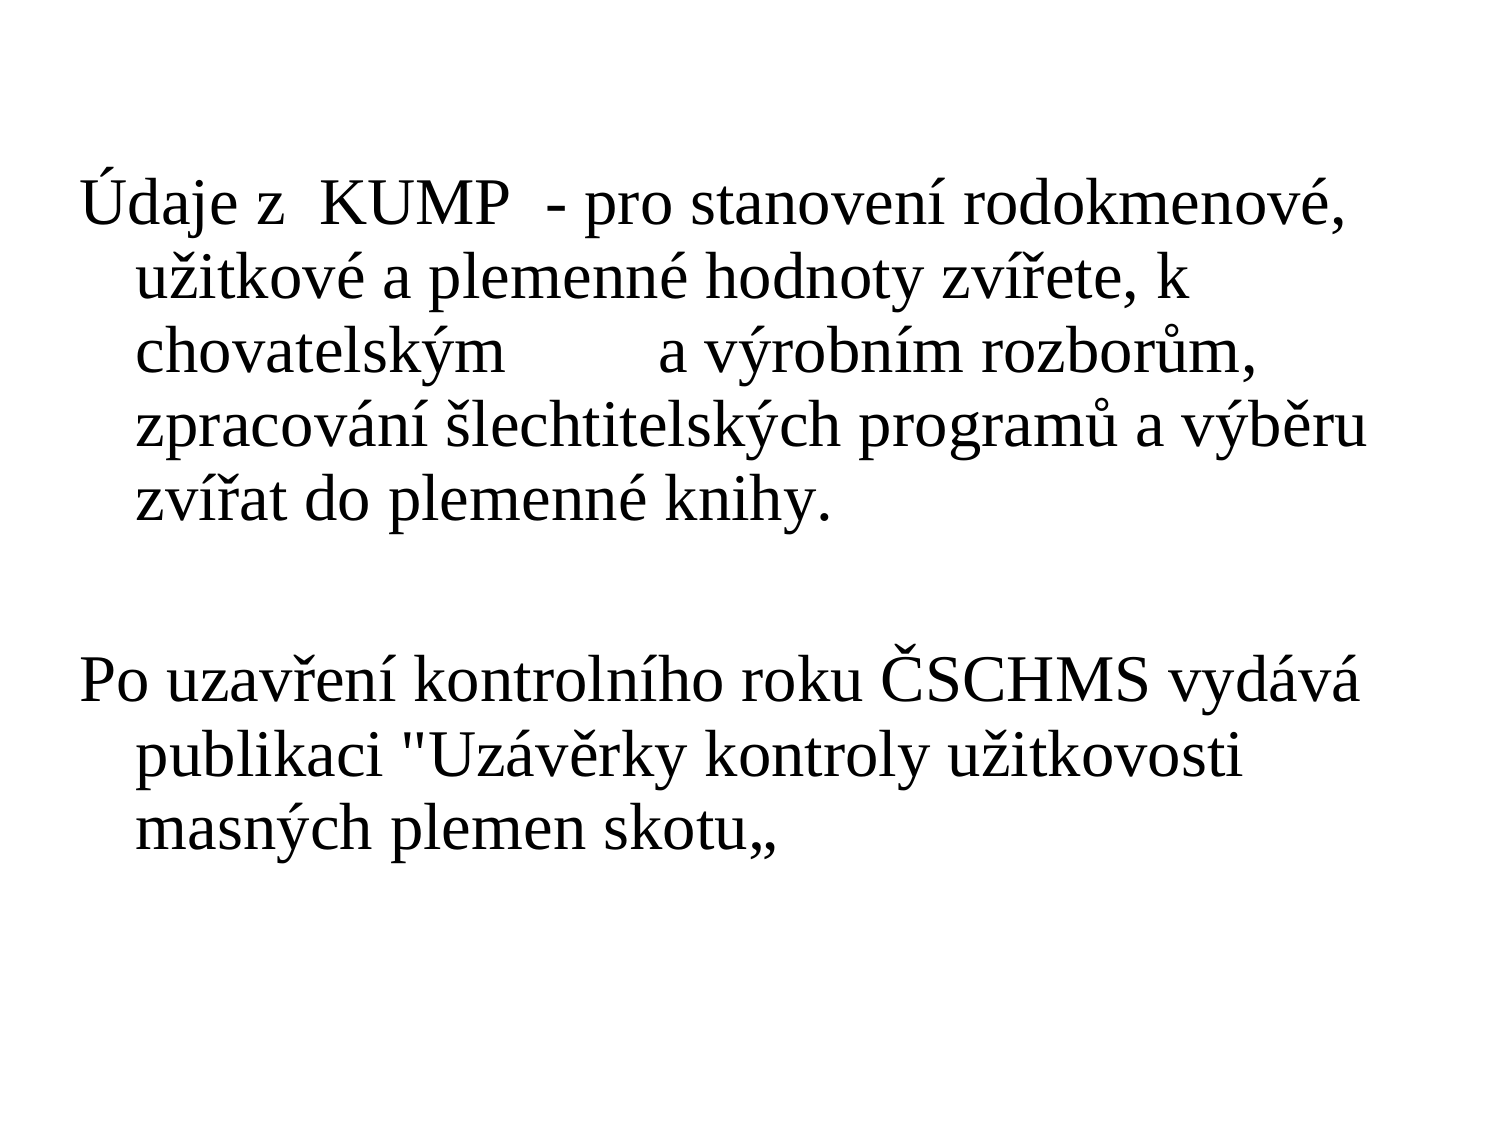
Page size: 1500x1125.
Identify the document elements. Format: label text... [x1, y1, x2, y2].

list Údaje z KUMP - pro stanovení rodokmenové, užitkové a plemenné hodnoty zvířete, k chovatelským a výrobním rozborům, zpracování šlechtitelských programů a výběru zvířat do plemenné knihy. Po uzavření kontrolního roku ČSCHMS vydává publikaci "Uzávěrky kontroly užitkovosti masných plemen skotu„ [64, 66, 1471, 1108]
